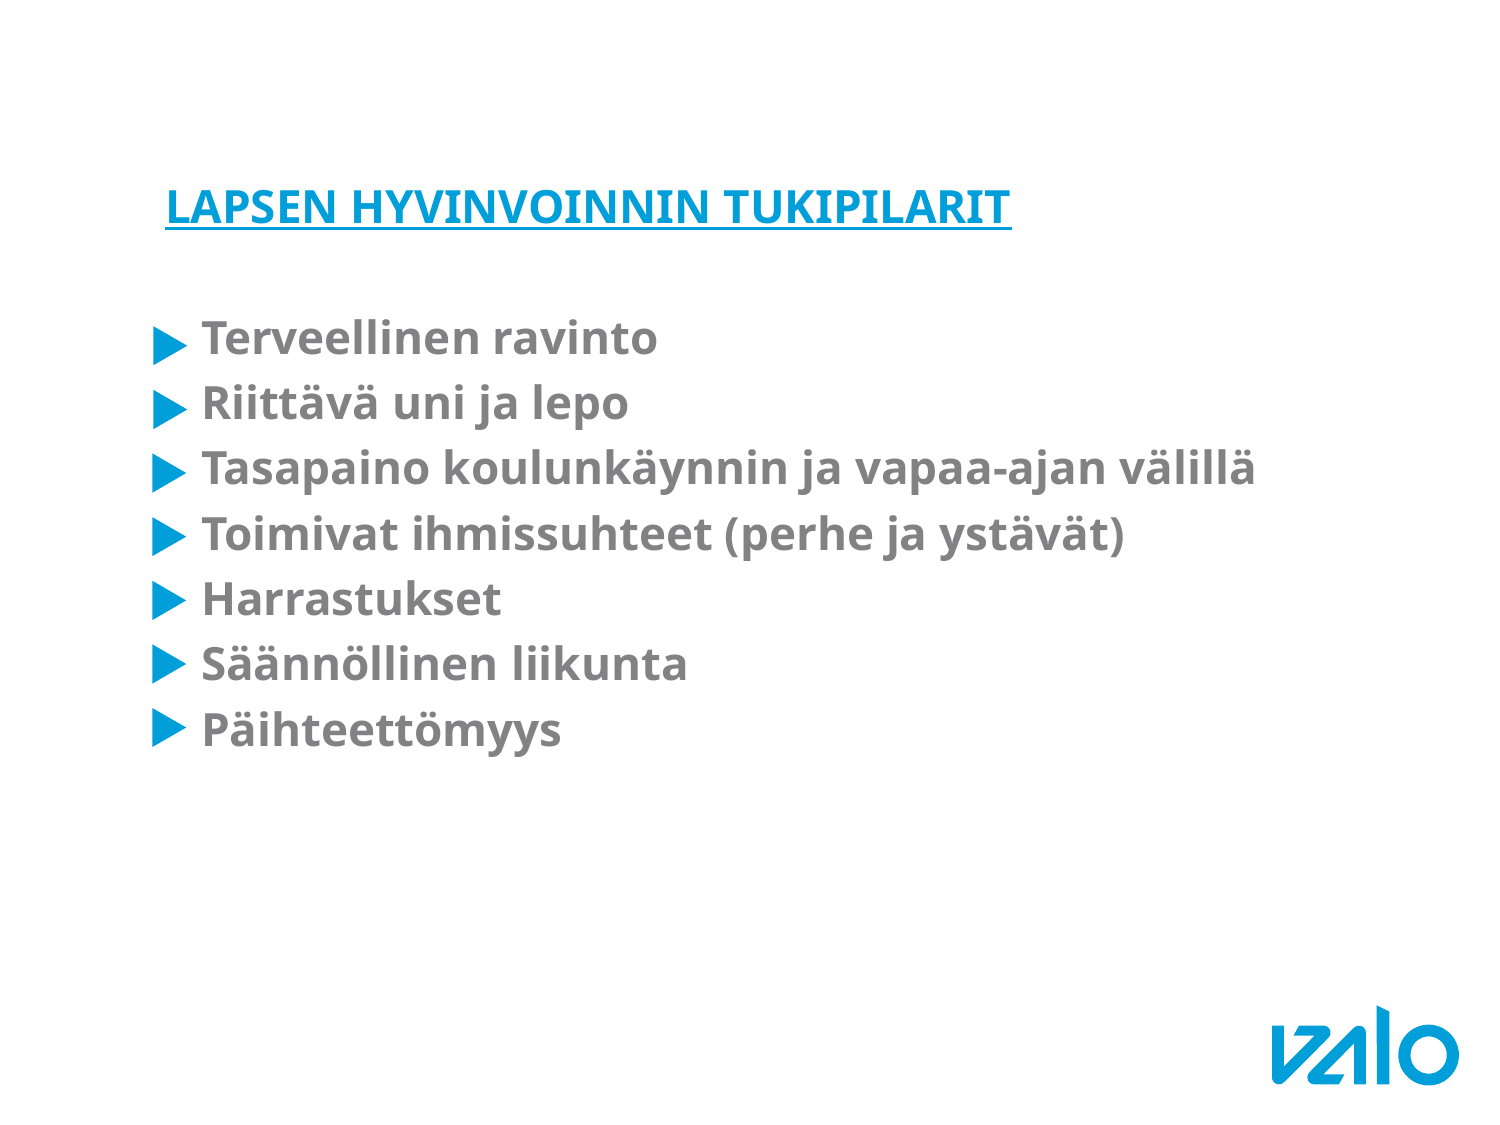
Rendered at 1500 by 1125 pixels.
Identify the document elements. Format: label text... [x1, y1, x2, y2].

text_box [152, 708, 187, 748]
text_box [152, 580, 187, 621]
text_box [153, 326, 188, 366]
text_box [152, 644, 187, 684]
text_box [153, 389, 188, 430]
list LAPSEN HYVINVOINNIN TUKIPILARIT Terveellinen ravinto Riittävä uni ja lepo Tasapaino koulunkäynnin ja vapaa-ajan välillä Toimivat ihmissuhteet (perhe ja ystävät) Harrastukset Säännöllinen liikunta Päihteettömyys [150, 170, 1500, 884]
text_box [152, 517, 187, 557]
text_box [152, 453, 187, 493]
